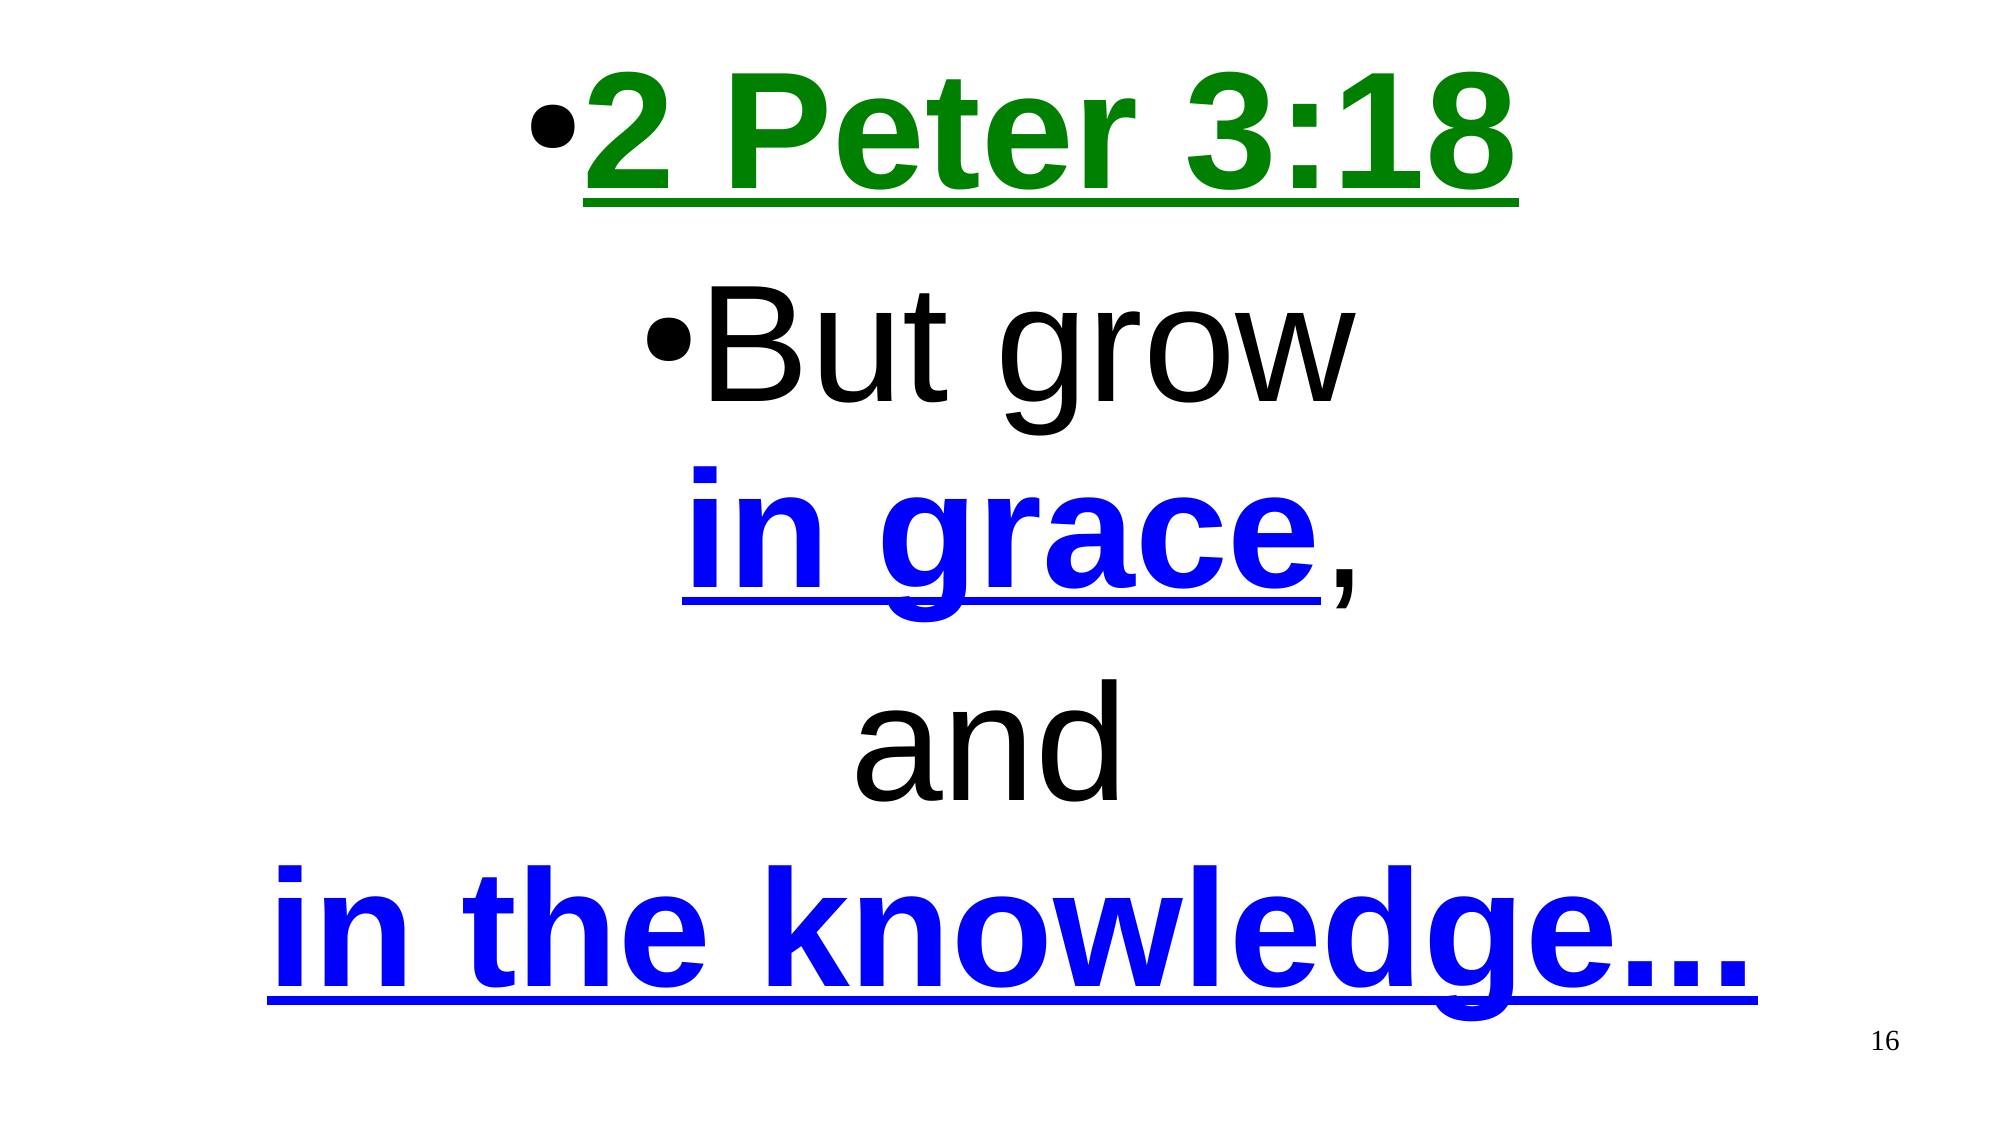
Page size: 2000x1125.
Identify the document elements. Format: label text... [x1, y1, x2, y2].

list 2 Peter 3:18 But grow in grace, and in the knowledge... [37, 37, 1988, 1088]
